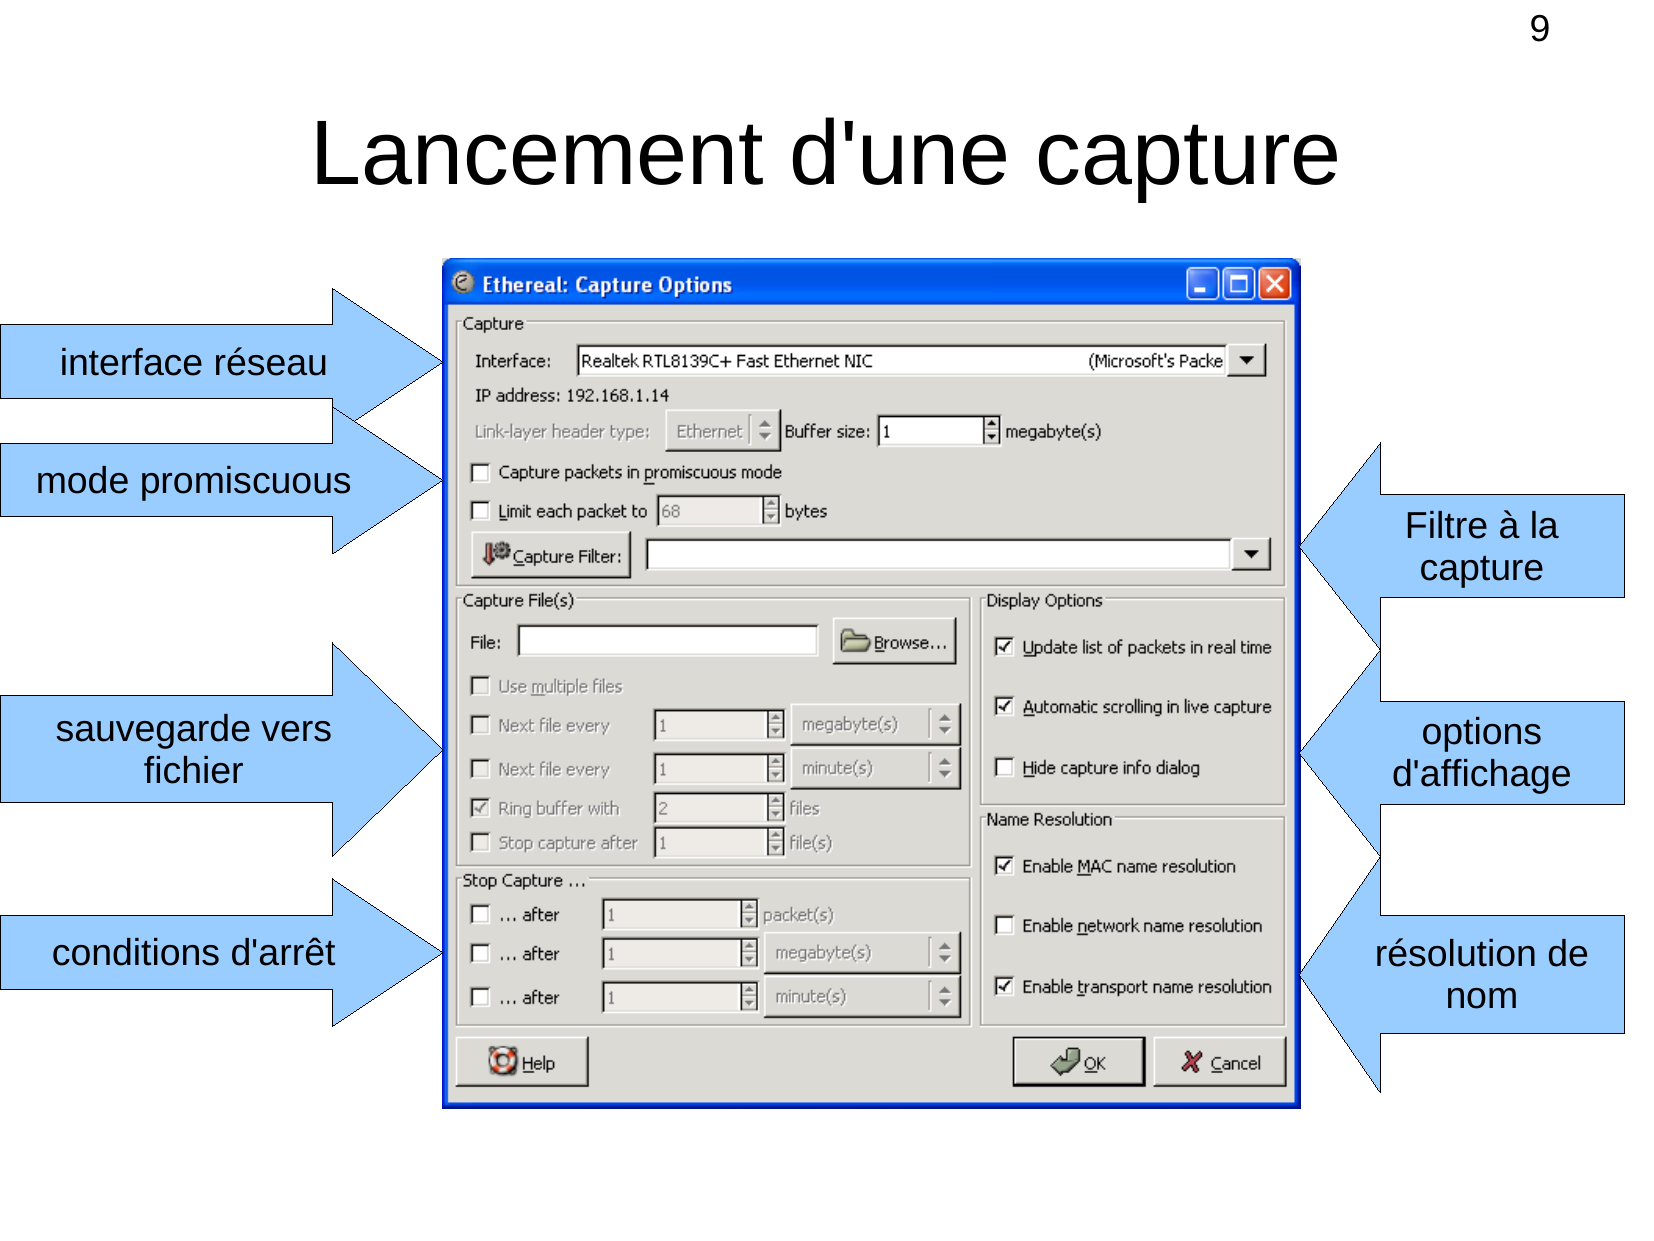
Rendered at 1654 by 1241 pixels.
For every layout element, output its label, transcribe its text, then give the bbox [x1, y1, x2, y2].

text_box options d'affichage [1339, 683, 1625, 823]
text_box [388, 696, 443, 803]
text_box conditions d'arrêt [0, 915, 388, 990]
text_box [1299, 702, 1339, 804]
text_box [1299, 916, 1339, 1033]
text_box [1353, 1054, 1381, 1093]
title Lancement d'une capture [82, 49, 1571, 257]
text_box [332, 325, 443, 554]
text_box Filtre à la capture [1339, 477, 1625, 616]
text_box interface réseau [0, 324, 388, 399]
text_box [332, 642, 369, 677]
text_box [332, 990, 387, 1027]
text_box sauvegarde vers fichier [0, 677, 388, 821]
text_box résolution de nom [1339, 895, 1625, 1054]
text_box [1354, 616, 1381, 683]
text_box [332, 288, 387, 324]
text_box [388, 915, 443, 990]
text_box [1299, 495, 1339, 597]
text_box mode promiscuous [0, 443, 388, 517]
text_box [1353, 823, 1381, 895]
text_box [1353, 442, 1381, 477]
text_box [332, 821, 369, 857]
text_box [332, 878, 387, 915]
picture [442, 258, 1301, 1109]
